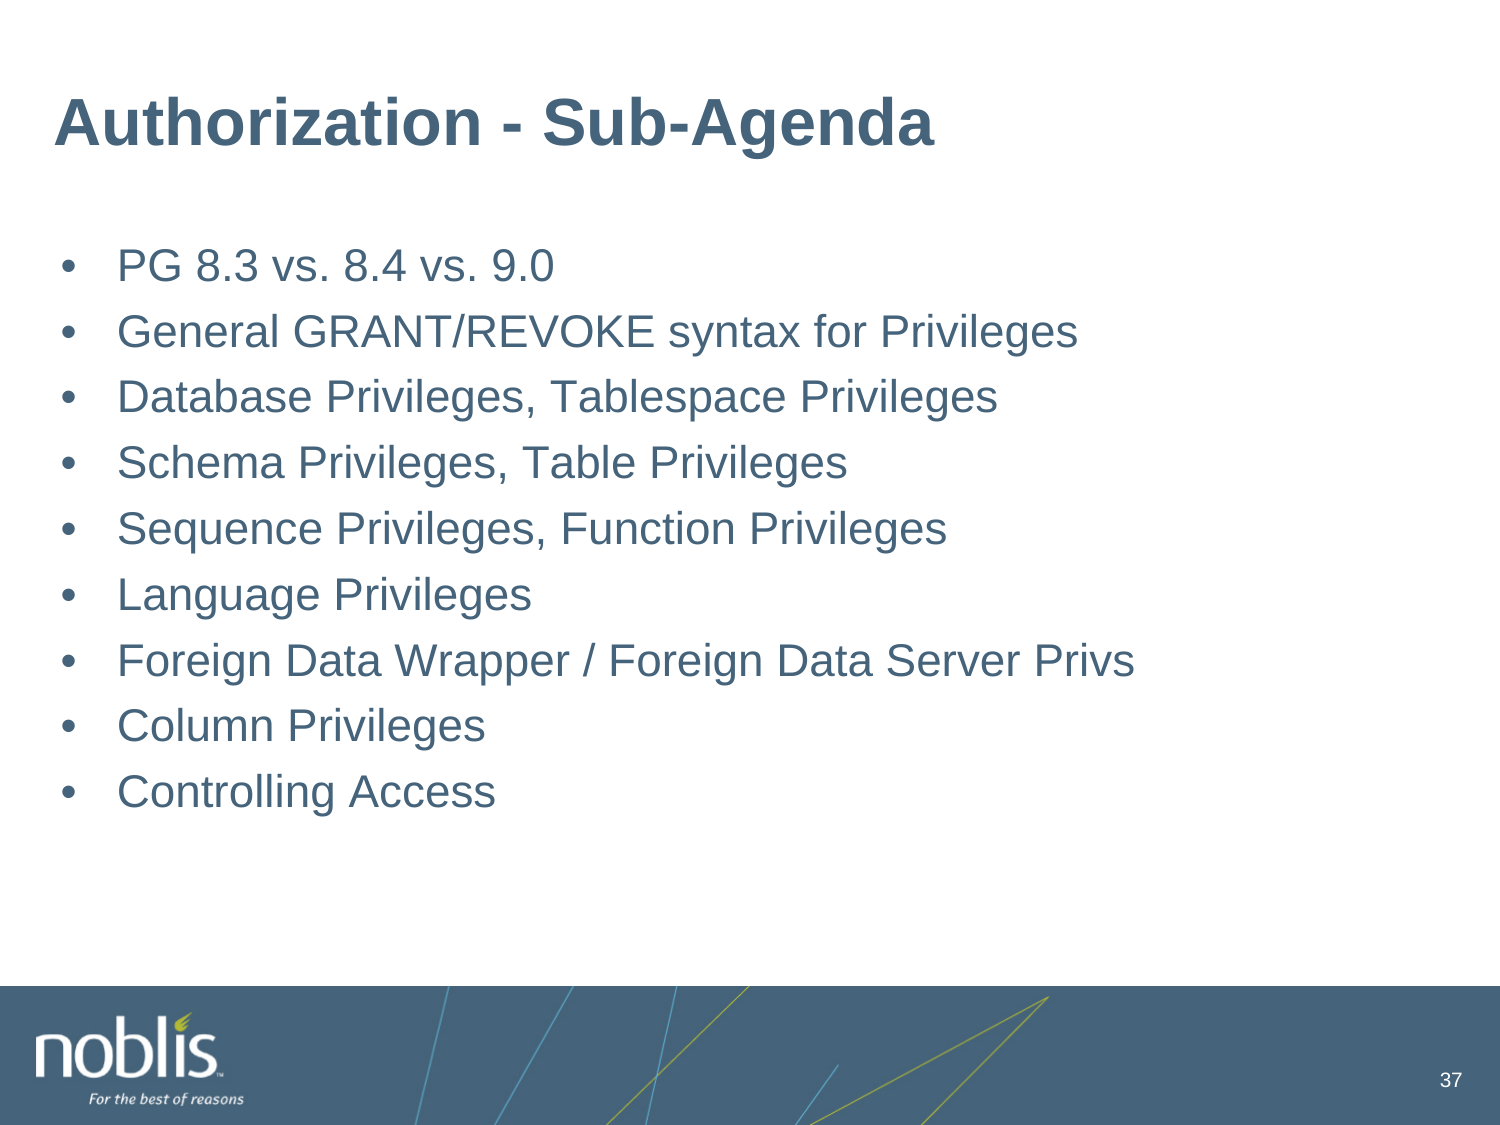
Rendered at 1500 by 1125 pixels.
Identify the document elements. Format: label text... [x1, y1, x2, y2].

title Authorization - Sub-Agenda [53, 38, 1438, 211]
list PG 8.3 vs. 8.4 vs. 9.0 General GRANT/REVOKE syntax for Privileges Database Privileges, Tablespace Privileges Schema Privileges, Table Privileges Sequence Privileges, Function Privileges Language Privileges Foreign Data Wrapper / Foreign Data Server Privs Column Privileges Controlling Access [60, 239, 1437, 968]
picture [0, 986, 1500, 1125]
